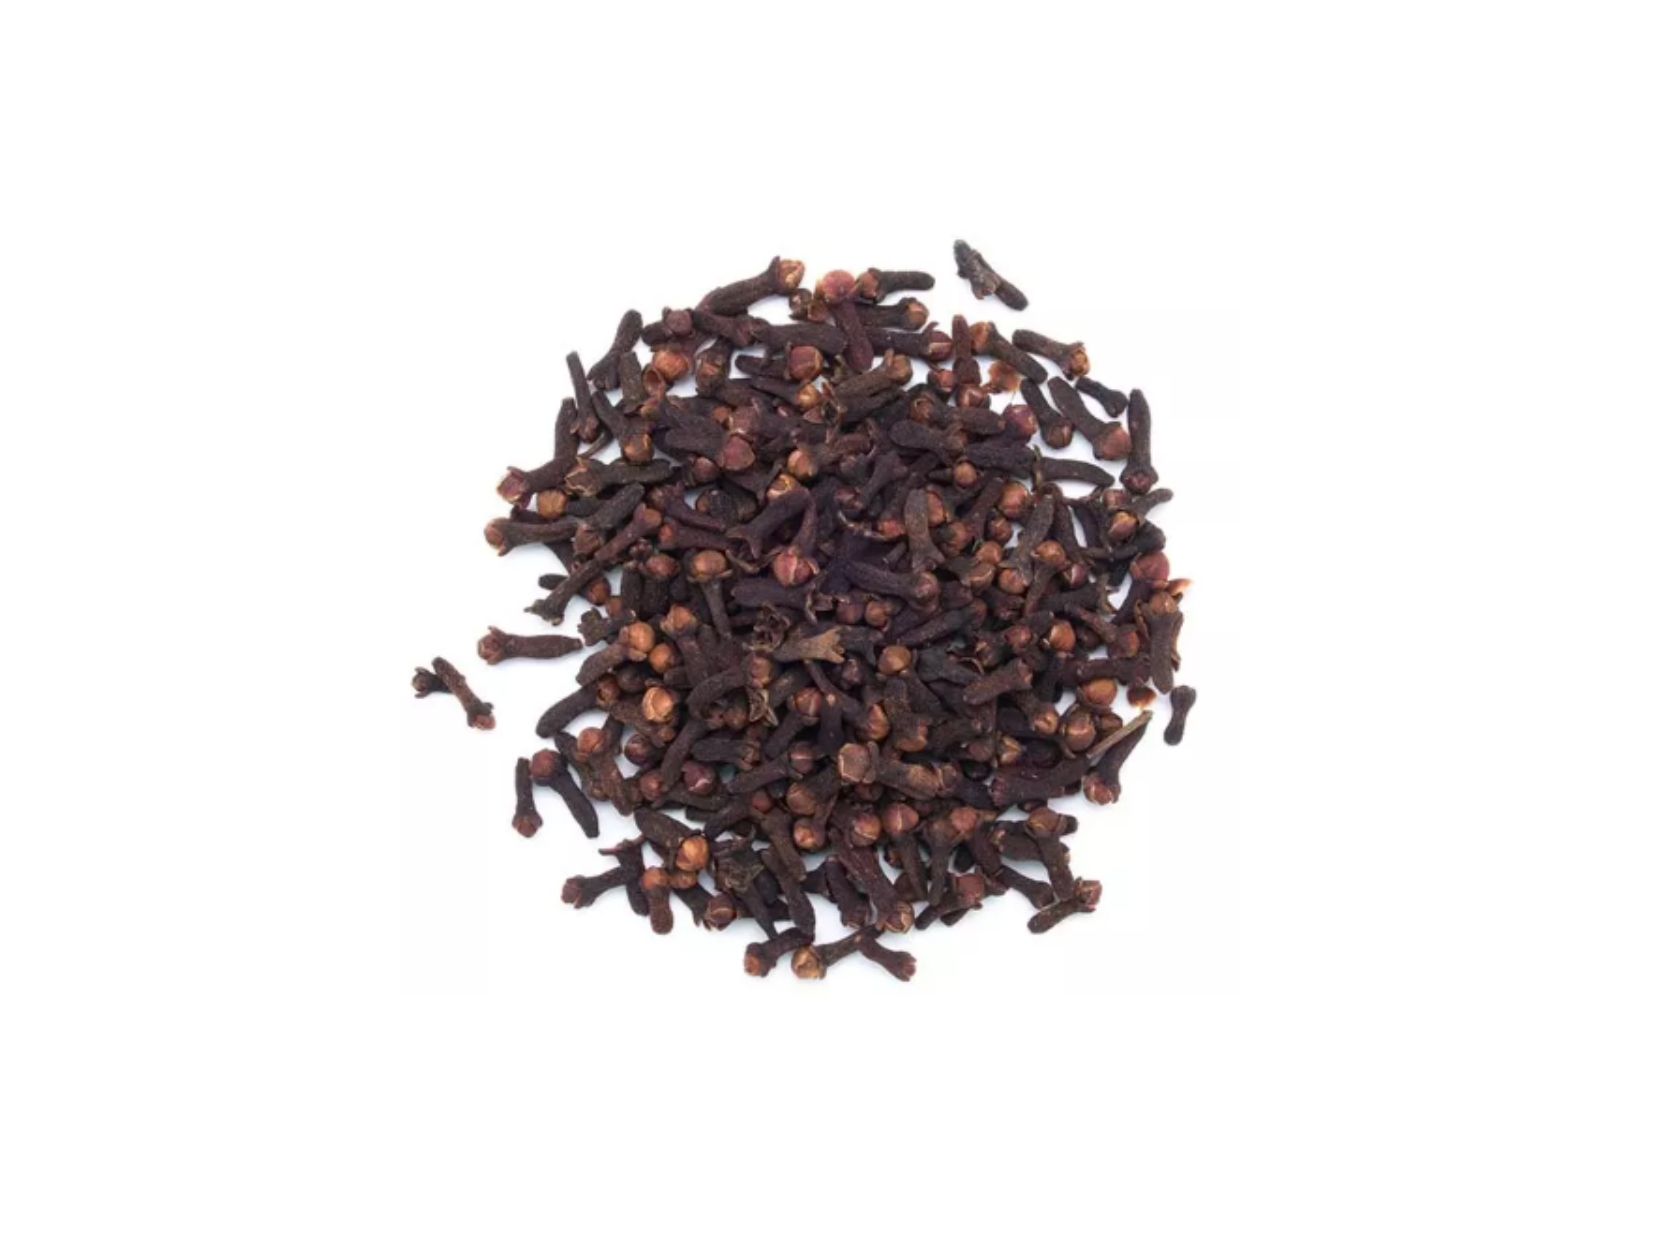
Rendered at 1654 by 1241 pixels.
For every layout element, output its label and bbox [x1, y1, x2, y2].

picture [385, 212, 1241, 997]
